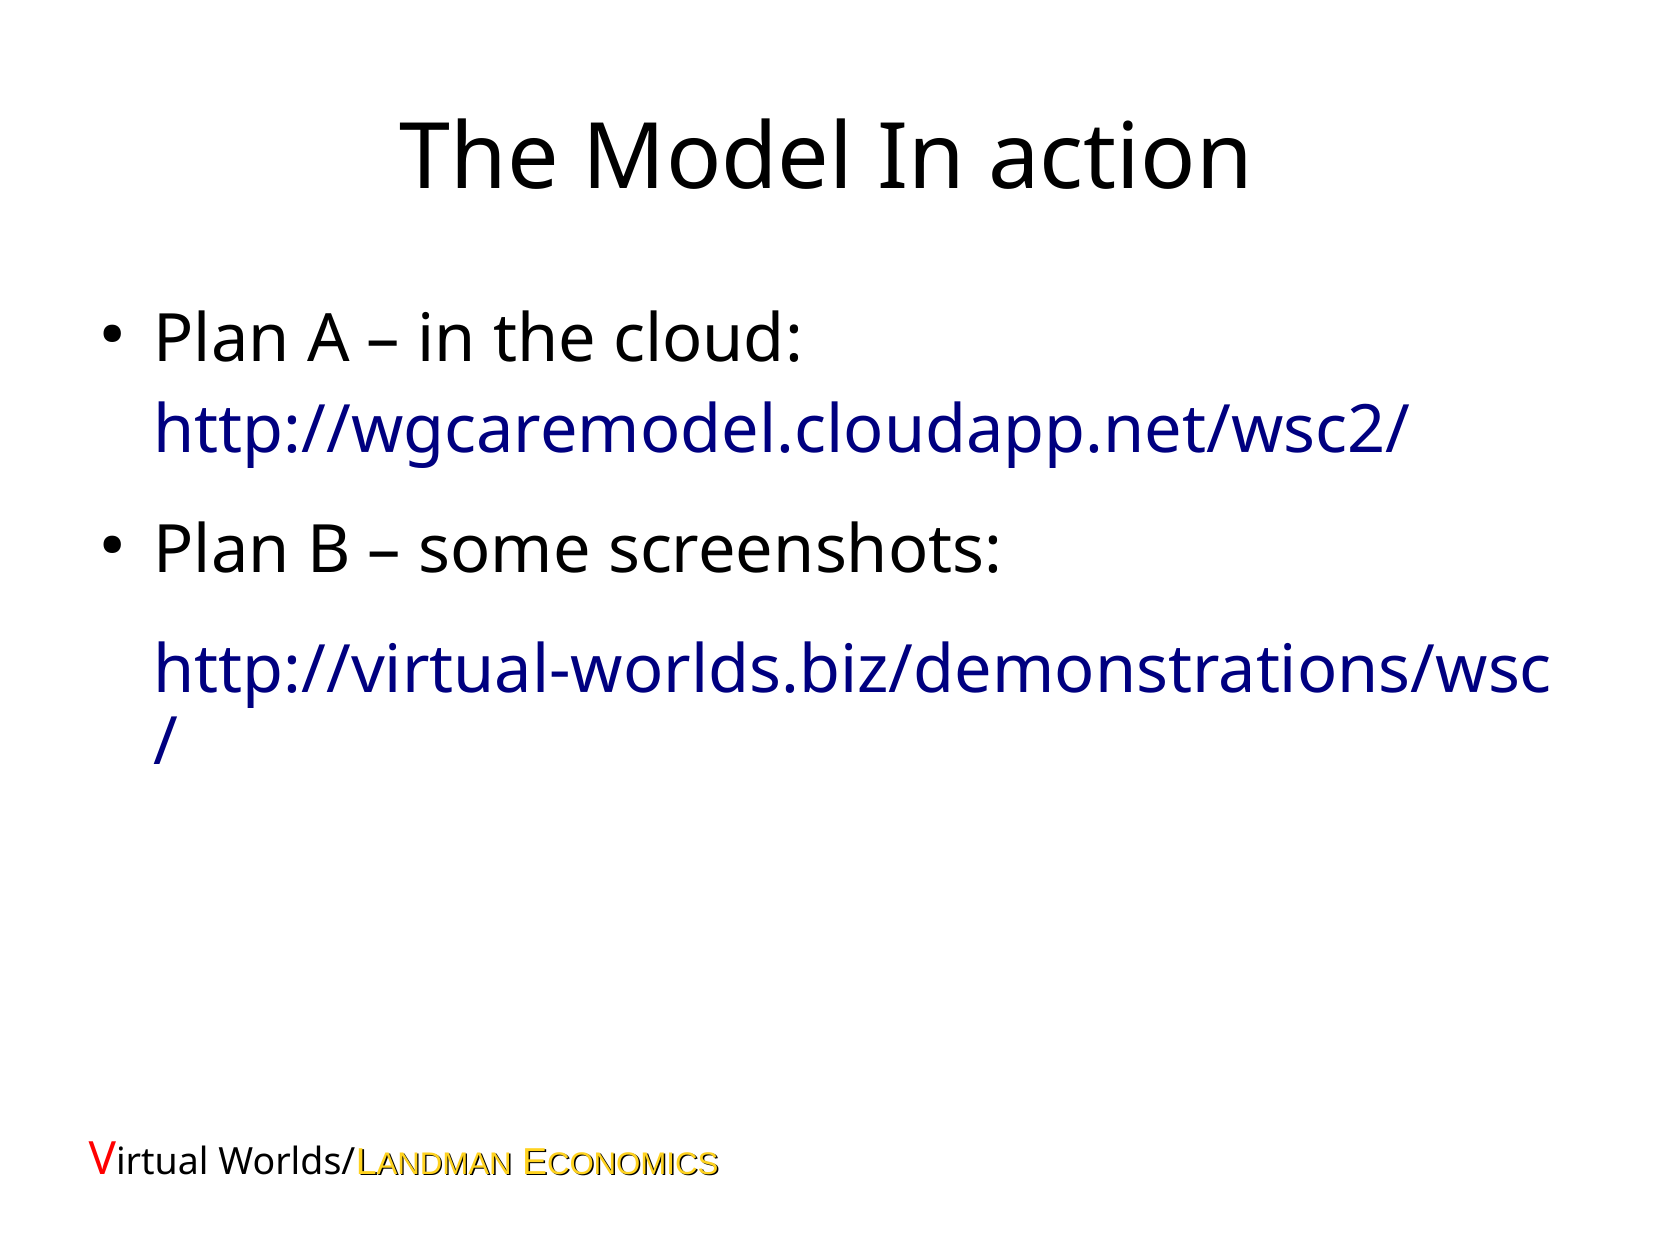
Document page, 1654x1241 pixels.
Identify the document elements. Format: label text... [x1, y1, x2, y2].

list Plan A – in the cloud: http://wgcaremodel.cloudapp.net/wsc2/ Plan B – some screenshots: http://virtual-worlds.biz/demonstrations/wsc/ [82, 290, 1571, 1010]
title The Model In action [82, 49, 1571, 257]
